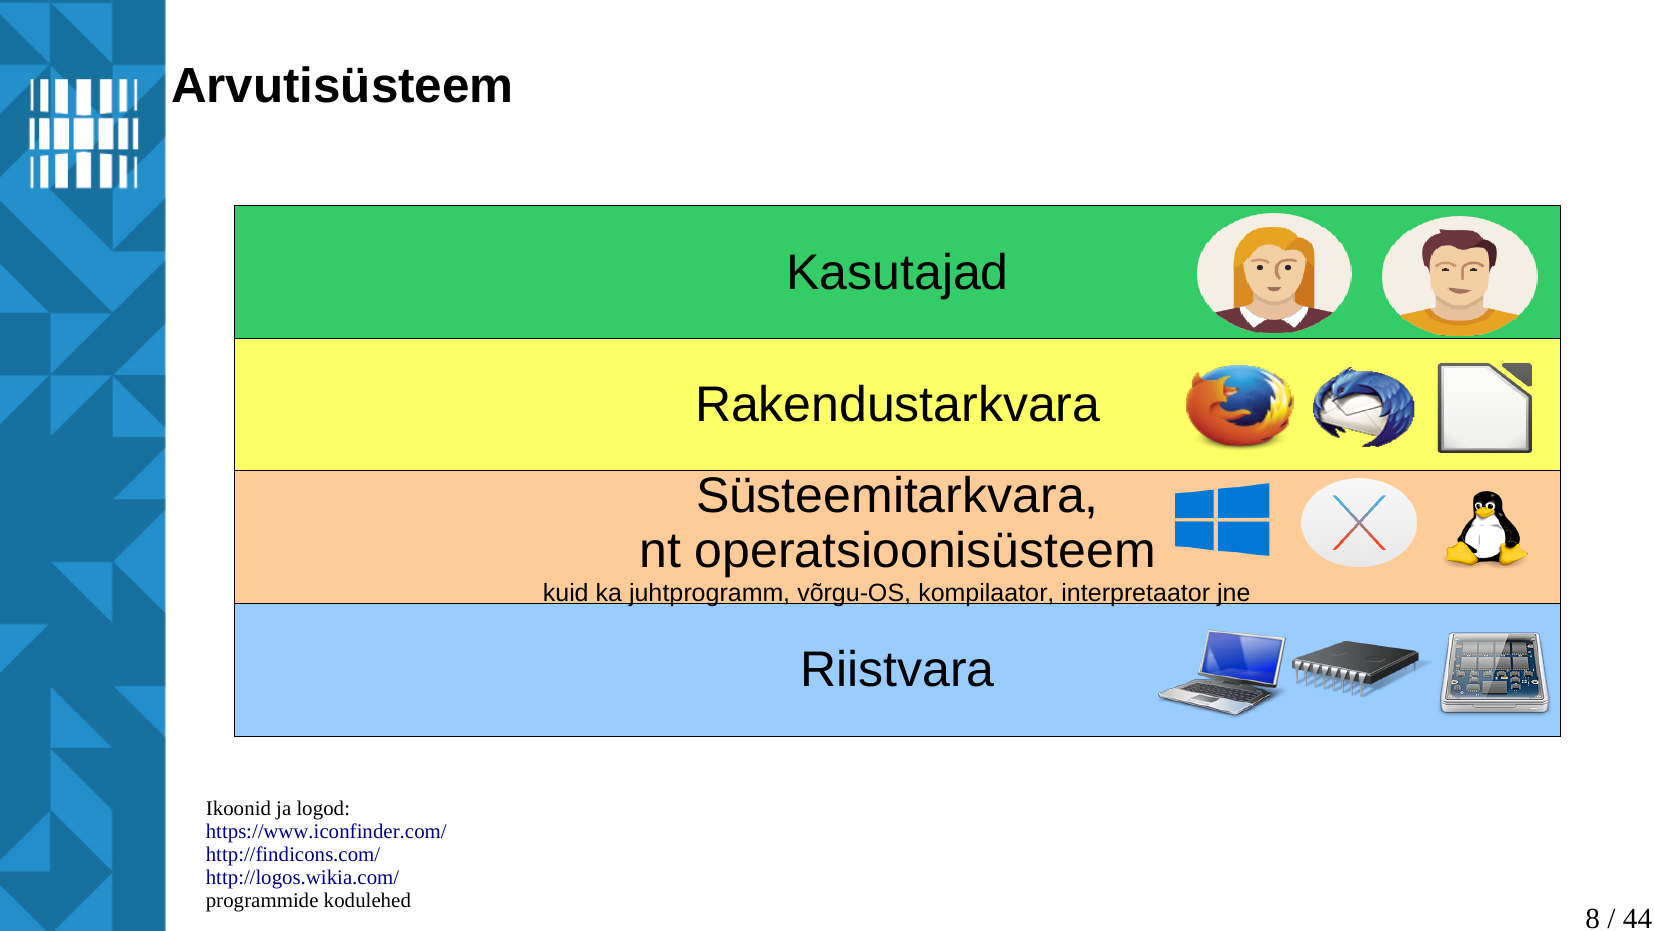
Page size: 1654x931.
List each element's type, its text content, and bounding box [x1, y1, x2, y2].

text_box Süsteemitarkvara, nt operatsioonisüsteem kuid ka juhtprogramm, võrgu-OS, kompilaator, interpretaator jne [234, 471, 1561, 604]
picture [1382, 216, 1538, 336]
text_box Kasutajad [234, 205, 1561, 339]
picture [1186, 365, 1297, 453]
picture [1441, 487, 1532, 569]
title Arvutisüsteem [171, 37, 1625, 133]
picture [1175, 483, 1273, 556]
picture [1157, 608, 1554, 719]
text_box Riistvara [234, 604, 1561, 737]
picture [1197, 213, 1352, 333]
picture [1437, 363, 1532, 453]
text_box Rakendustarkvara [234, 339, 1561, 471]
picture [1313, 367, 1417, 453]
picture [1301, 478, 1417, 567]
text_box Ikoonid ja logod: https://www.iconfinder.com/ http://findicons.com/ http://logos.wikia.com/ programmide kodulehed [205, 797, 610, 913]
